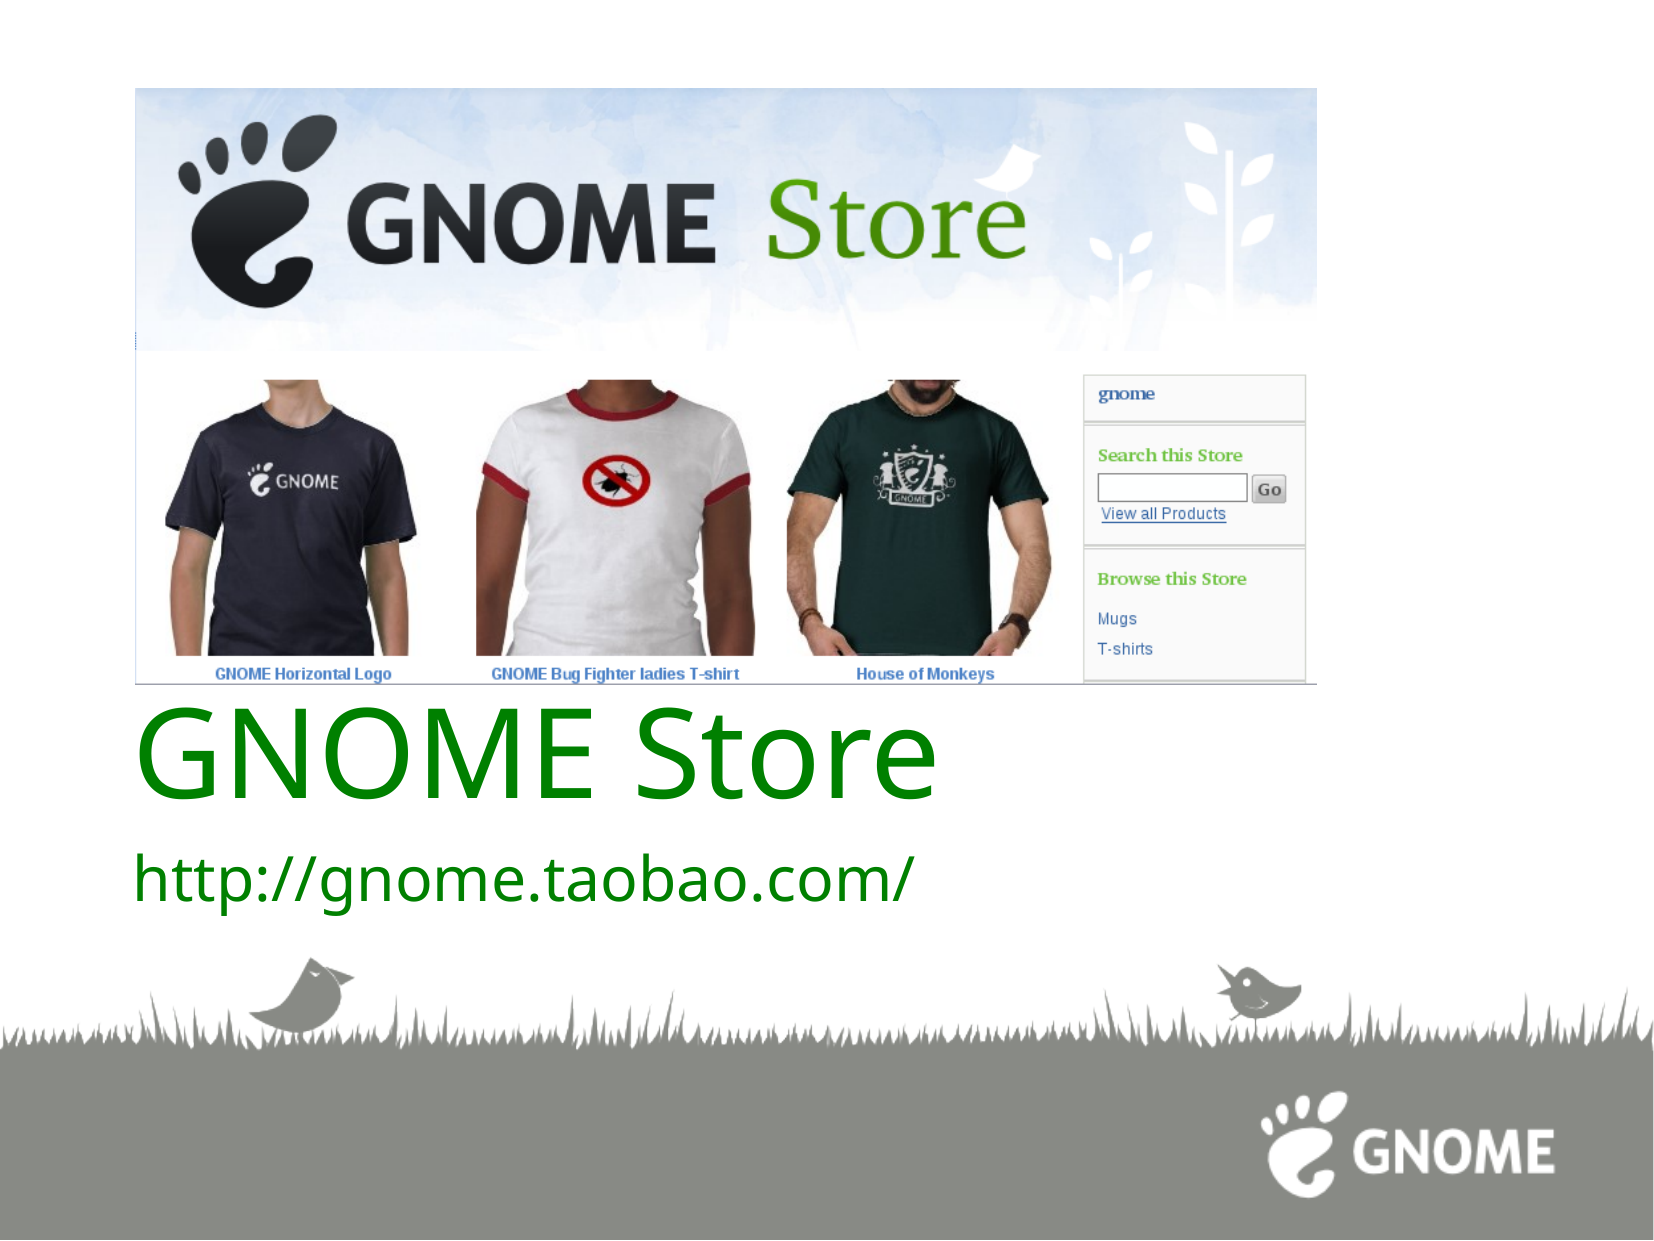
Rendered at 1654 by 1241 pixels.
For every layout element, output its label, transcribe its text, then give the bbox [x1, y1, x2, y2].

text_box GNOME Store http://gnome.taobao.com/ [118, 129, 1536, 928]
picture [0, 0, 1654, 1240]
